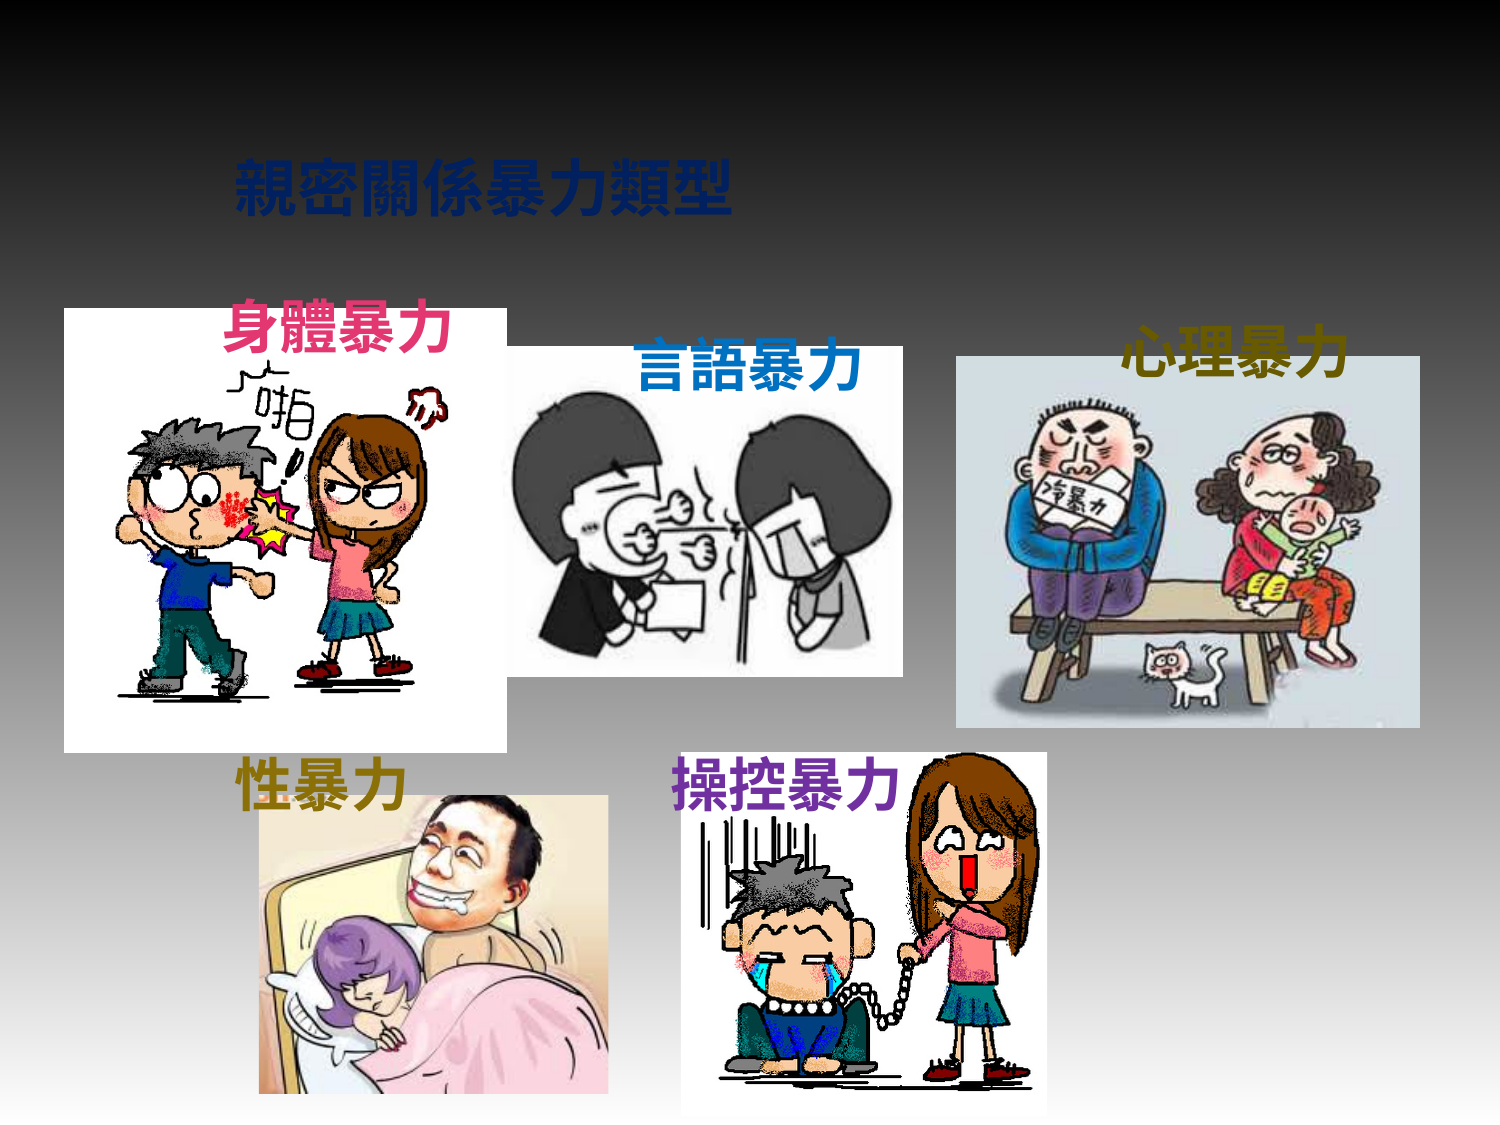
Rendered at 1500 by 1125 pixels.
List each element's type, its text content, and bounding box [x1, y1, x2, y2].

title 親密關係暴力類型 [220, 66, 1306, 232]
text_box 心理暴力 [1104, 308, 1388, 394]
text_box 操控暴力 [655, 740, 939, 896]
picture [956, 356, 1420, 728]
text_box 身體暴力 [206, 282, 490, 368]
text_box 性暴力 [219, 740, 476, 826]
picture [258, 795, 609, 1094]
picture [64, 308, 903, 753]
picture [680, 752, 1048, 1116]
text_box 言語暴力 [616, 321, 900, 406]
